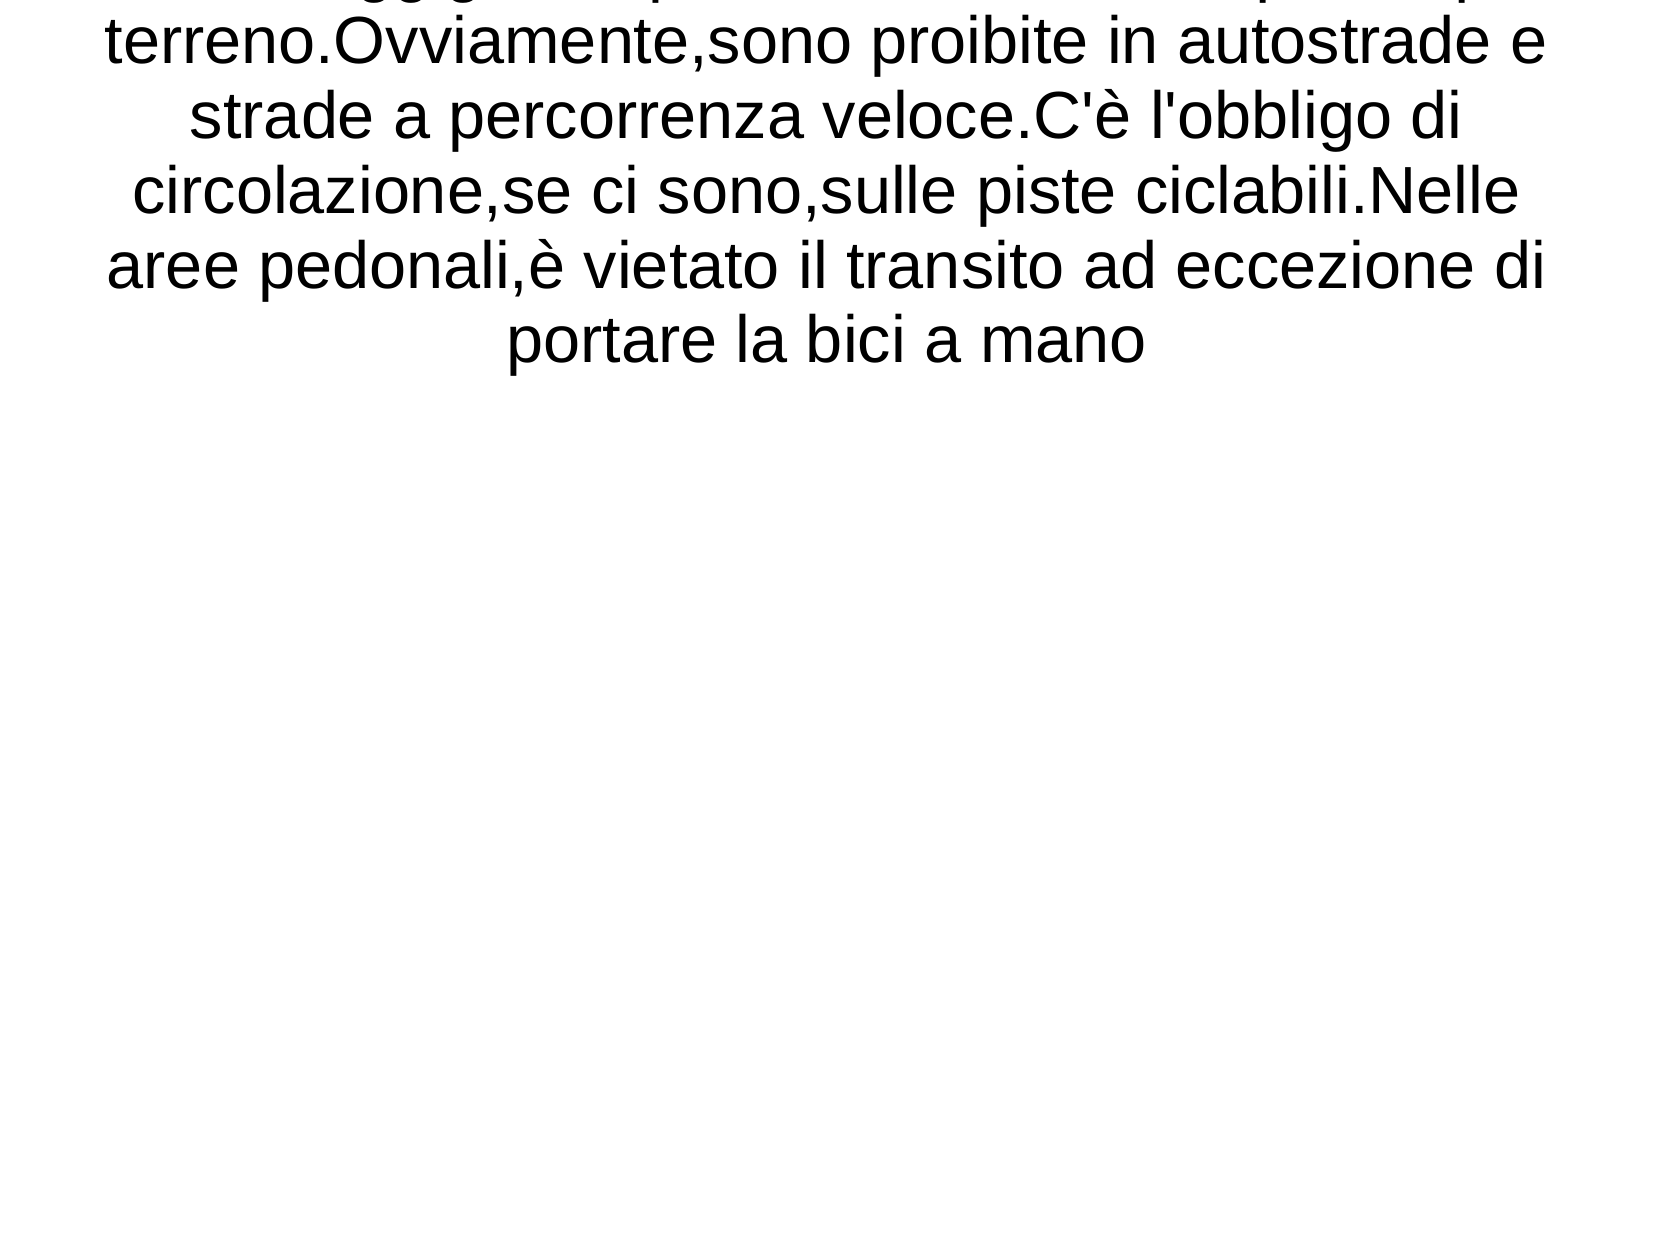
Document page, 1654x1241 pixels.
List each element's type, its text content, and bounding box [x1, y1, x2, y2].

title Le bici oggigiorno,possono andare su qualunque terreno.Ovviamente,sono proibite in autostrade e strade a percorrenza veloce.C'è l'obbligo di circolazione,se ci sono,sulle piste ciclabili.Nelle aree pedonali,è vietato il transito ad eccezione di portare la bici a mano [82, 0, 1571, 378]
